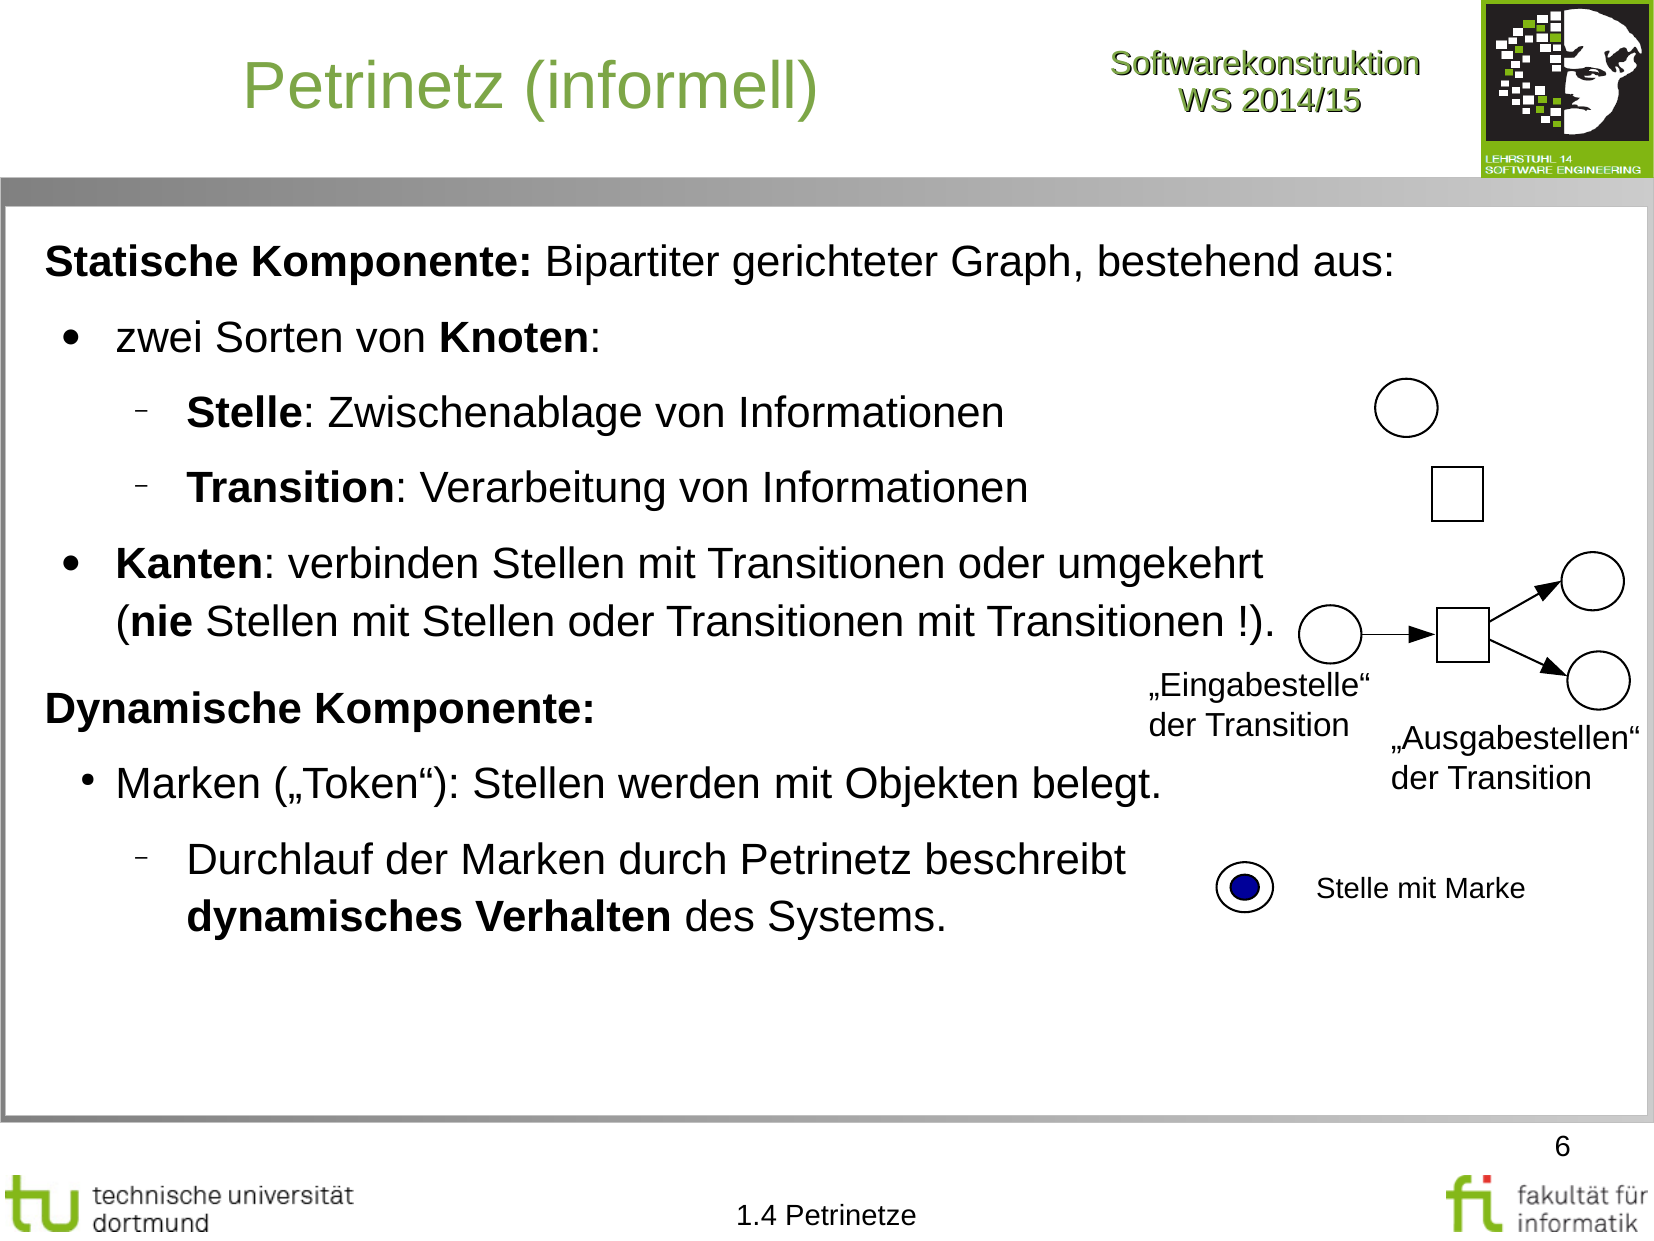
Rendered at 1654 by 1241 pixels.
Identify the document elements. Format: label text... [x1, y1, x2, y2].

text_box Statische Komponente: Bipartiter gerichteter Graph, bestehend aus: zwei Sorten von Knoten: Stelle: Zwischenablage von Informationen Transition: Verarbeitung von Informationen Kanten: verbinden Stellen mit Transitionen oder umgekehrt (nie Stellen mit Stellen oder Transitionen mit Transitionen !). Dynamische Komponente: Marken („Token“): Stellen werden mit Objekten belegt. Durchlauf der Marken durch Petrinetz beschreibt dynamisches Verhalten des Systems. [29, 220, 1654, 1099]
text_box „Ausgabestellen“ der Transition [1375, 708, 1654, 804]
text_box Statische Komponente: Bipartiter gerichteter Graph, bestehend aus: zwei Sorten von Knoten: Stelle: Zwischenablage von Informationen Transition: Verarbeitung von Informationen Kanten: verbinden Stellen mit Transitionen oder umgekehrt (nie Stellen mit Stellen oder Transitionen mit Transitionen !). Dynamische Komponente: Marken („Token“): Stellen werden mit Objekten belegt. Durchlauf der Marken durch Petrinetz beschreibt dynamisches Verhalten des Systems. [1355, 635, 1583, 708]
title Petrinetz (informell) [0, 0, 1064, 178]
text_box „Eingabestelle“ der Transition [1133, 655, 1394, 751]
picture [1446, 1175, 1648, 1232]
text_box [1230, 874, 1259, 900]
text_box Stelle mit Marke [1301, 862, 1542, 913]
picture [5, 1175, 354, 1232]
picture [1481, 0, 1654, 178]
